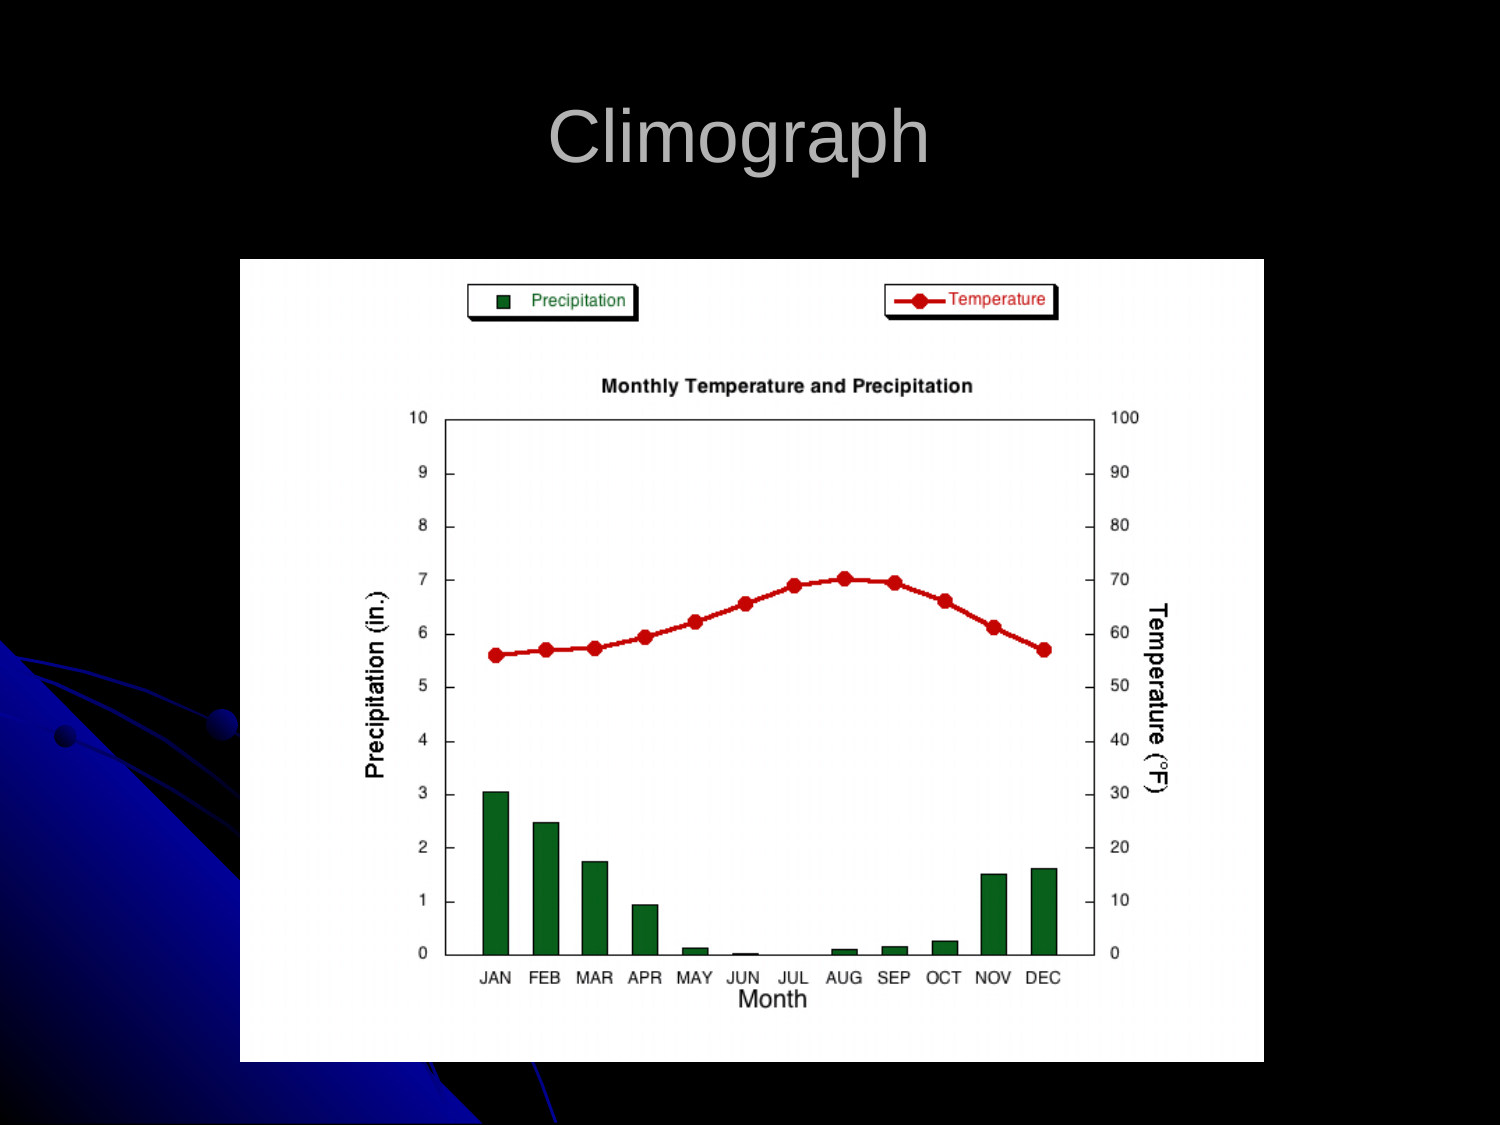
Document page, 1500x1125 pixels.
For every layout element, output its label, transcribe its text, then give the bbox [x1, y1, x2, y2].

title Climograph [75, 45, 1426, 233]
picture [240, 259, 1264, 1062]
